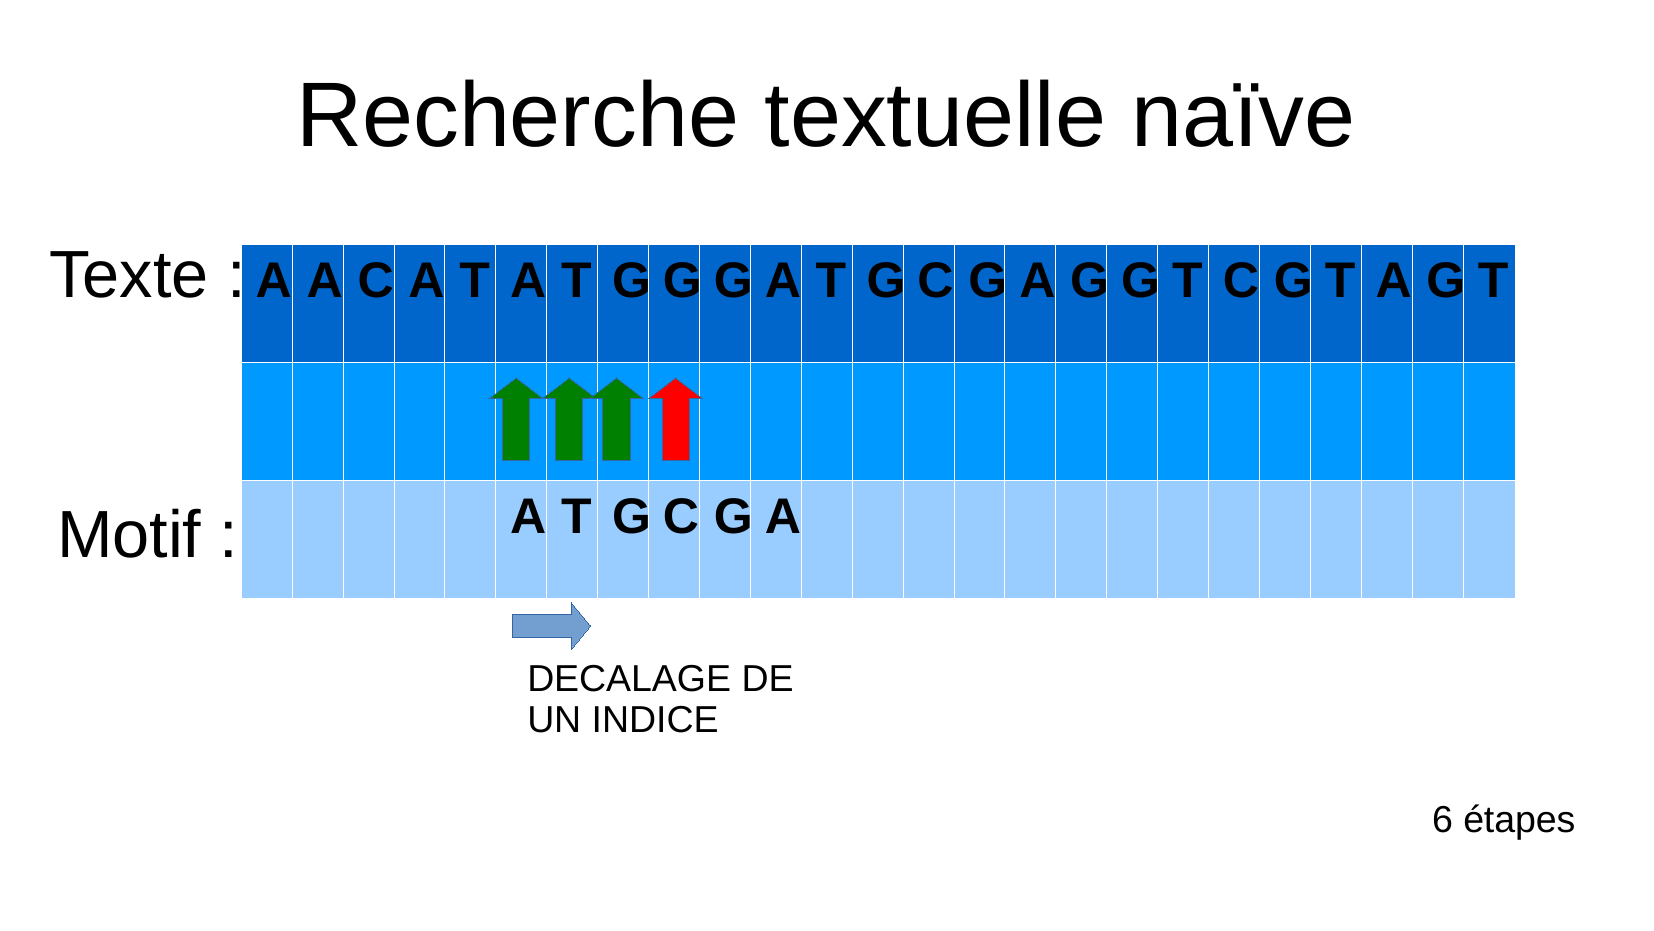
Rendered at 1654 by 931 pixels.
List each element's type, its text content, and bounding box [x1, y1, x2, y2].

table_header T [1464, 245, 1515, 362]
table_cell [649, 363, 699, 397]
table_cell [344, 363, 394, 480]
table_header T [1158, 245, 1208, 362]
table_cell [1260, 363, 1310, 480]
text_box [488, 377, 644, 461]
table_cell [1107, 363, 1157, 480]
title Recherche textuelle naïve [82, 37, 1571, 193]
table_cell [1464, 481, 1515, 598]
table_cell [802, 481, 852, 598]
table_cell [1260, 481, 1310, 598]
table_cell [1056, 363, 1106, 480]
table_cell [1056, 481, 1106, 598]
table_header A [242, 245, 292, 362]
table_cell [547, 399, 597, 480]
table_cell [853, 363, 903, 480]
table_header T [445, 245, 495, 362]
table_header A [395, 245, 444, 362]
table_cell [1005, 481, 1055, 598]
table_cell [1311, 481, 1361, 598]
text_box DECALAGE DE UN INDICE [512, 649, 821, 749]
text_box Motif : [35, 477, 241, 591]
table_header A [1005, 245, 1055, 362]
table_header G [1056, 245, 1106, 362]
table_cell [242, 363, 292, 480]
table_cell [1413, 363, 1463, 480]
table_cell [1311, 363, 1361, 480]
table_header G [598, 245, 648, 362]
table_header A [293, 245, 343, 362]
table_header A [496, 245, 546, 362]
table_cell [1158, 481, 1208, 598]
table_cell [547, 363, 597, 395]
table_cell [649, 399, 699, 480]
table_header A [751, 245, 801, 362]
table_header C [904, 245, 954, 362]
table_header A [1362, 245, 1412, 362]
table_header G [1413, 245, 1463, 362]
table_cell [700, 363, 750, 480]
text_box 6 étapes [1417, 791, 1630, 851]
table_cell A [496, 481, 546, 598]
table_cell [1362, 363, 1412, 480]
table_header G [1260, 245, 1310, 362]
table_header G [1107, 245, 1157, 362]
table_cell [1413, 481, 1463, 598]
table_cell [344, 481, 394, 598]
table_cell A [751, 481, 801, 598]
table_cell G [700, 481, 750, 598]
table_header G [700, 245, 750, 362]
table_cell [395, 481, 444, 598]
table_cell [1209, 481, 1259, 598]
table_cell [496, 363, 546, 397]
table_cell [904, 481, 954, 598]
table_cell [445, 481, 495, 598]
table_cell [1158, 363, 1208, 480]
table_cell C [649, 481, 699, 598]
subtitle Texte : [35, 217, 260, 331]
table_cell [853, 481, 903, 598]
table_cell [1209, 363, 1259, 480]
table_cell [1362, 481, 1412, 598]
table_header G [955, 245, 1004, 362]
table_header T [1311, 245, 1361, 362]
table_cell [395, 363, 444, 480]
table_cell [955, 363, 1004, 480]
table_cell [242, 481, 292, 598]
table_cell [598, 363, 648, 480]
table_cell [802, 363, 852, 480]
table_header C [1209, 245, 1259, 362]
table_cell [496, 399, 546, 480]
table_cell [445, 363, 495, 480]
table_cell [293, 363, 343, 480]
table_cell [1464, 363, 1515, 480]
table_header G [649, 245, 699, 362]
table_cell [751, 363, 801, 480]
table_cell T [547, 481, 597, 598]
table_cell [1005, 363, 1055, 480]
table_header G [853, 245, 903, 362]
table_cell [293, 481, 343, 598]
text_box [648, 377, 703, 461]
table_header T [547, 245, 597, 362]
table_cell [904, 363, 954, 480]
table_header T [802, 245, 852, 362]
table_cell G [598, 481, 648, 598]
table_cell [1107, 481, 1157, 598]
table_cell [955, 481, 1004, 598]
table_header C [344, 245, 394, 362]
text_box [512, 602, 591, 649]
